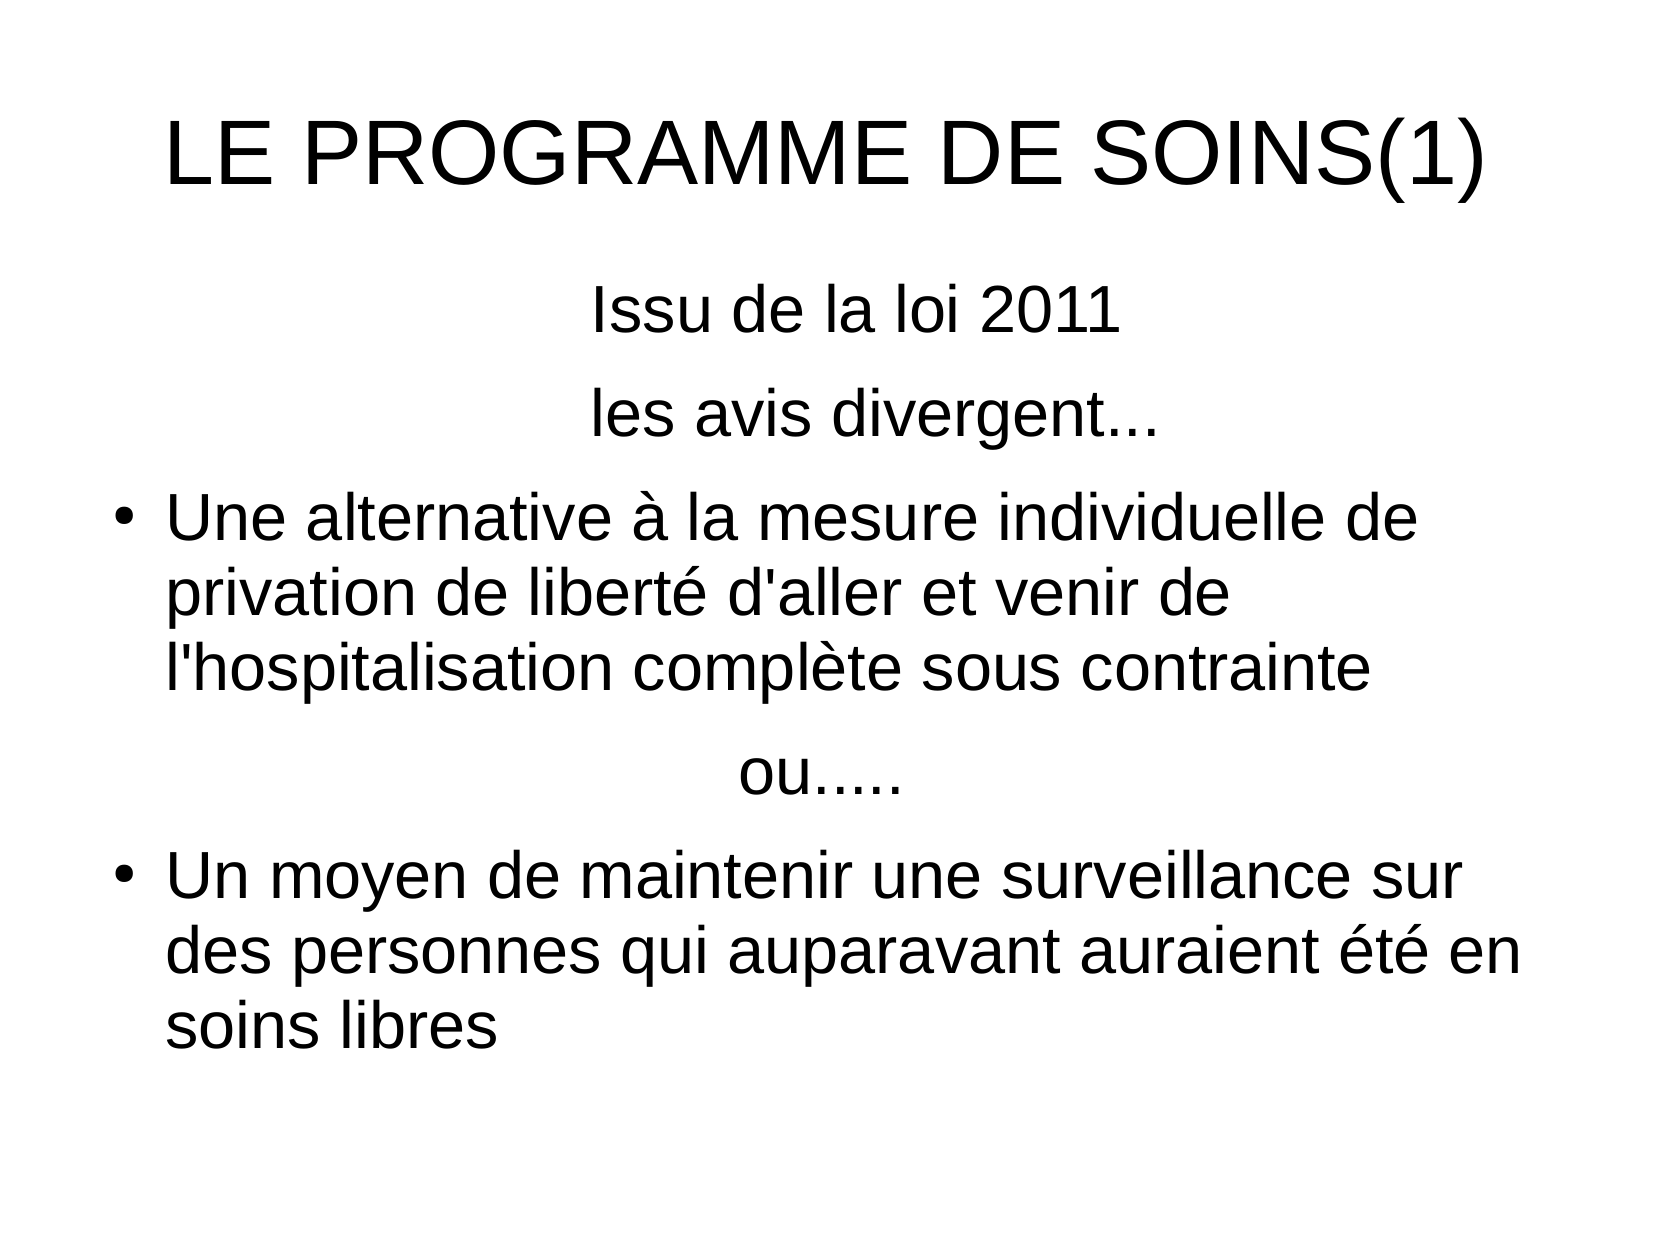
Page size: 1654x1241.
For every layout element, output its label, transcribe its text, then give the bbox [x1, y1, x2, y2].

title LE PROGRAMME DE SOINS(1) [82, 49, 1571, 257]
list Issu de la loi 2011 les avis divergent... Une alternative à la mesure individuelle de privation de liberté d'aller et venir de l'hospitalisation complète sous contrainte ou..... Un moyen de maintenir une surveillance sur des personnes qui auparavant auraient été en soins libres [94, 271, 1583, 1091]
